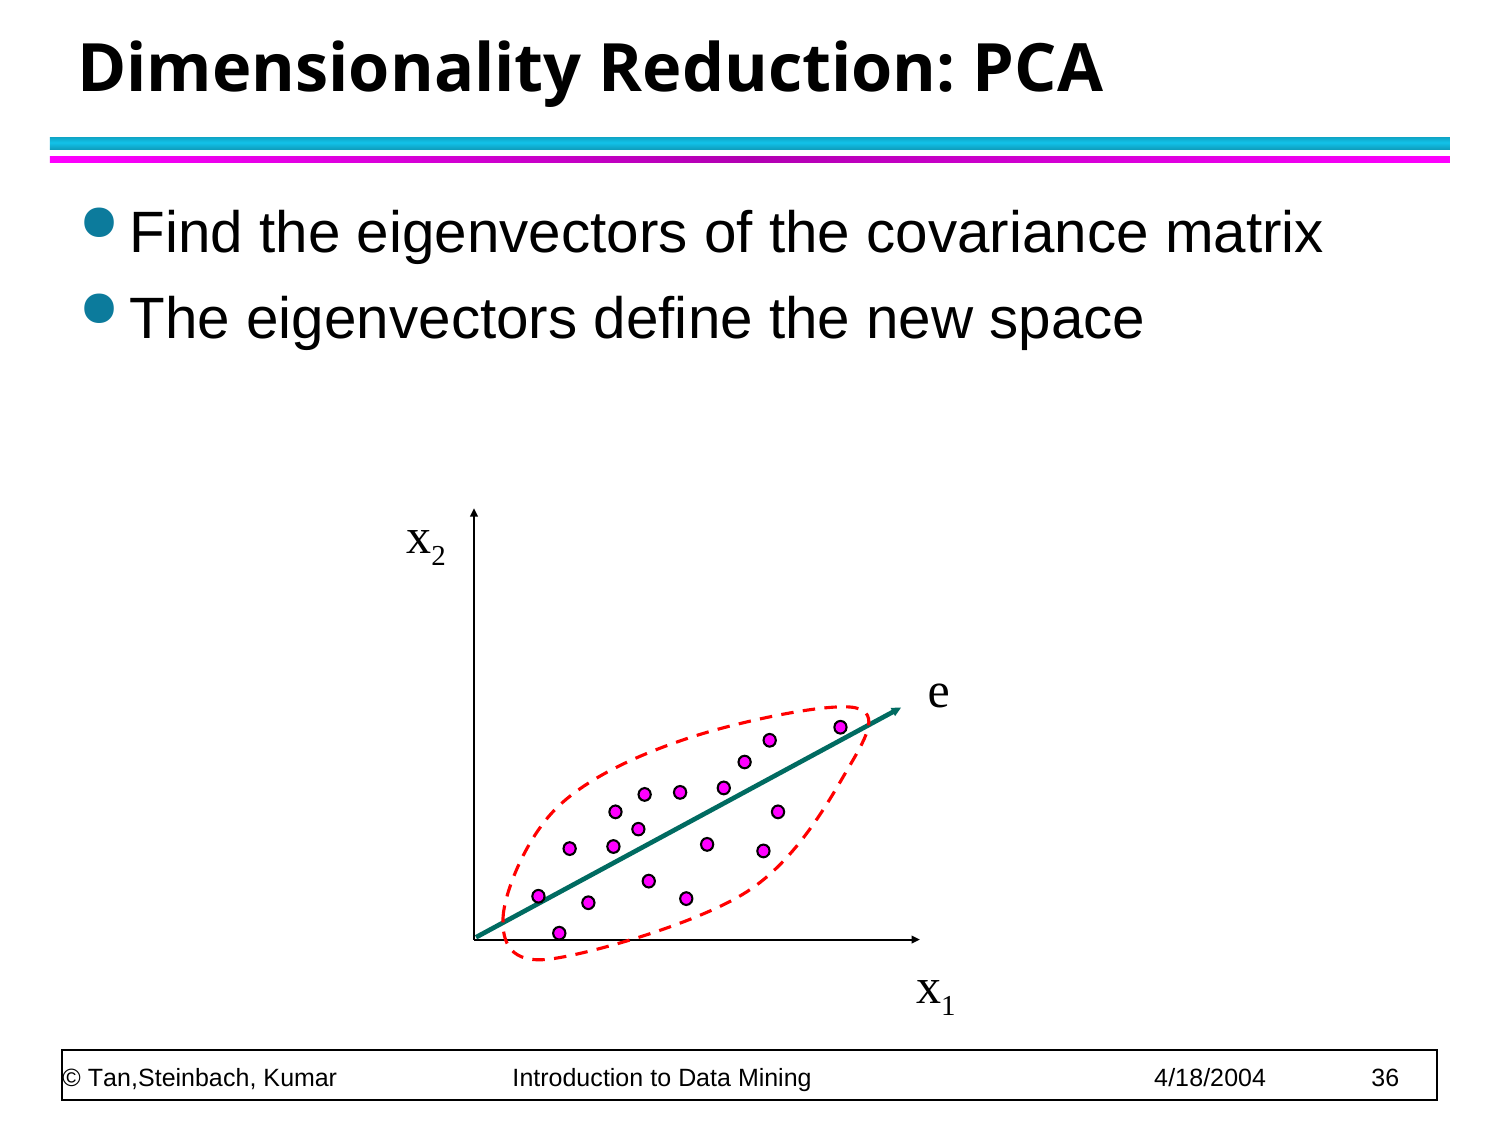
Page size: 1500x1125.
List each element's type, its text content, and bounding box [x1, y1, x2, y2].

text_box [673, 785, 687, 799]
text_box [700, 837, 714, 851]
text_box [609, 805, 622, 819]
text_box [763, 733, 776, 747]
title Dimensionality Reduction: PCA [62, 22, 1421, 113]
text_box x1 [901, 945, 971, 1030]
text_box [834, 720, 847, 734]
text_box [717, 781, 730, 795]
text_box [632, 822, 645, 836]
text_box [582, 896, 595, 910]
text_box [738, 755, 751, 769]
text_box [532, 889, 545, 903]
text_box [757, 844, 770, 858]
text_box [638, 788, 651, 801]
text_box e [912, 649, 965, 726]
text_box x2 [391, 495, 461, 580]
list Find the eigenvectors of the covariance matrix The eigenvectors define the new space [67, 187, 1432, 1038]
text_box [553, 926, 566, 940]
text_box [680, 892, 693, 906]
text_box [607, 840, 620, 853]
text_box [563, 842, 576, 856]
text_box [642, 874, 655, 888]
text_box [771, 805, 785, 819]
